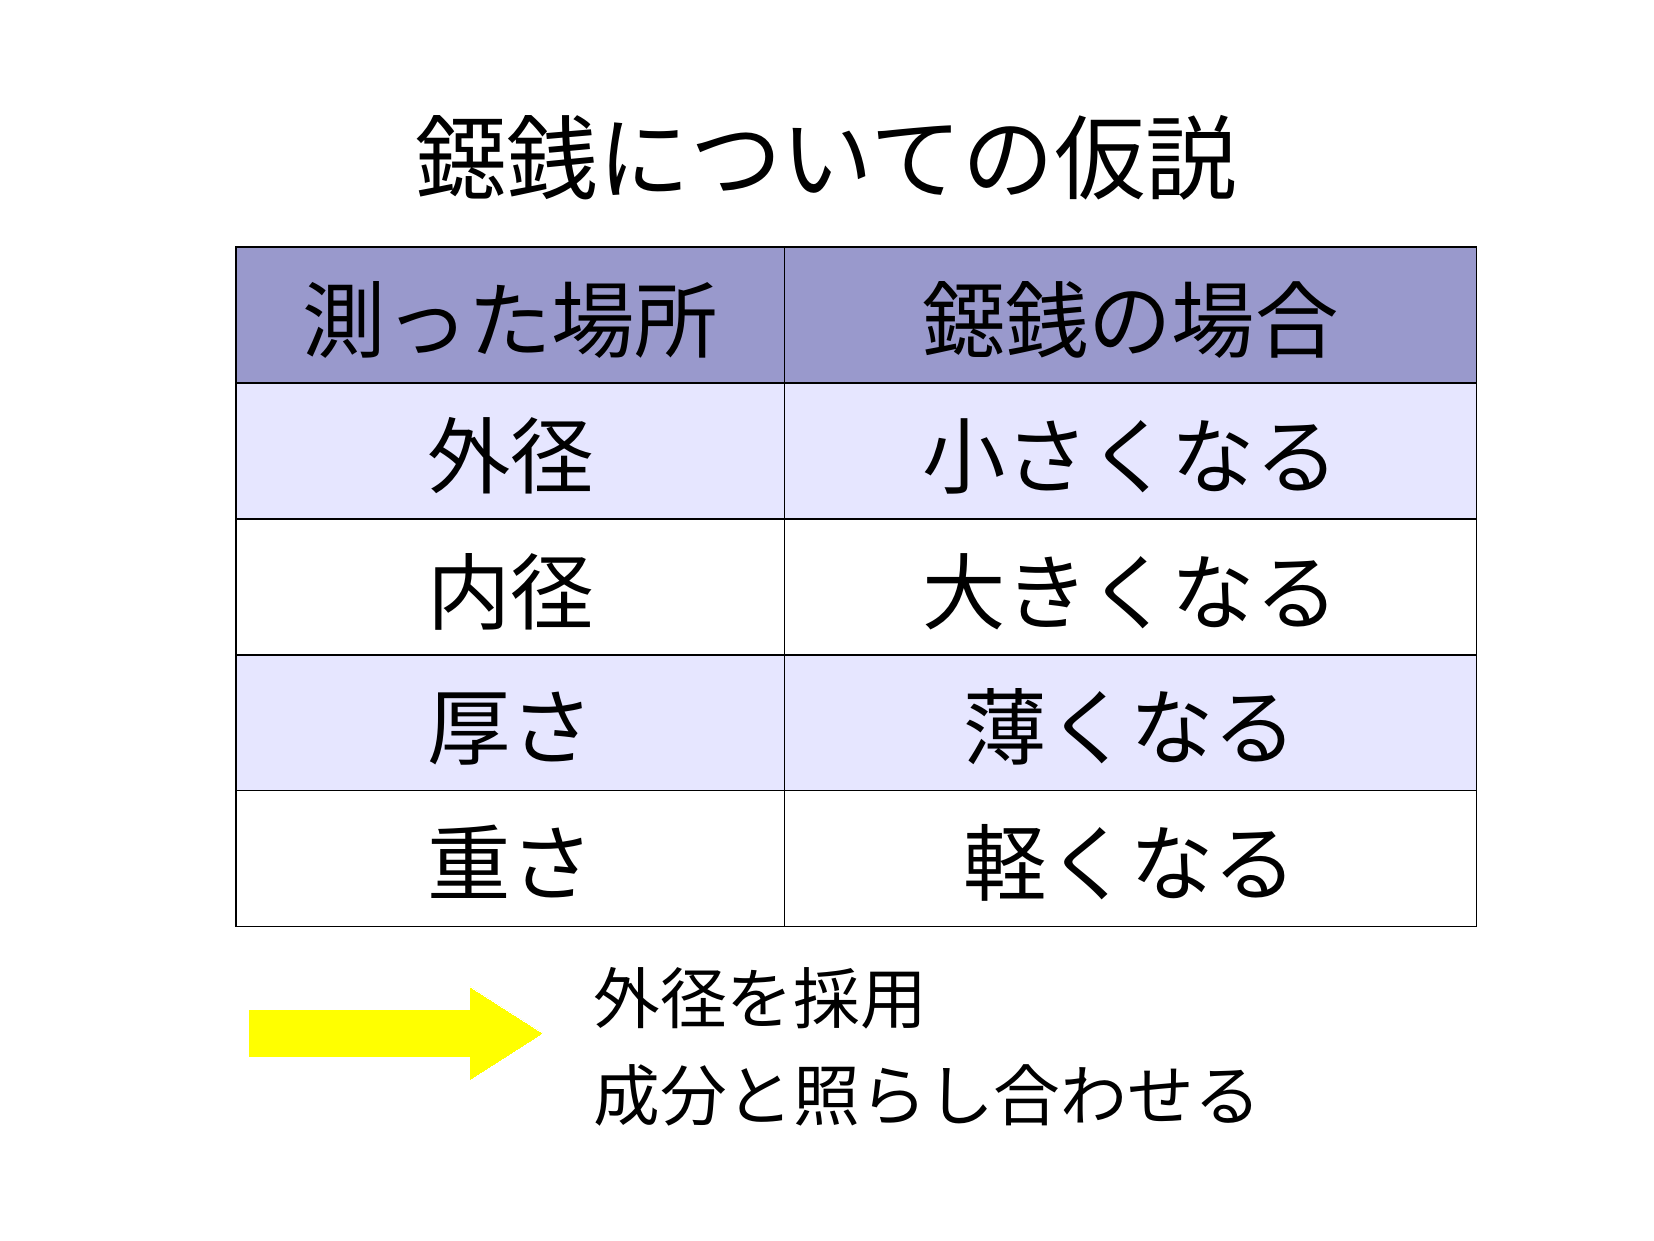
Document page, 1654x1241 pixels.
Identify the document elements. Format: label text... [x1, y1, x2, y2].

table_cell 小さくなる [785, 384, 1476, 518]
table_header 鐚銭の場合 [785, 248, 1476, 382]
table_cell 厚さ [237, 656, 784, 790]
table_cell 軽くなる [785, 791, 1476, 926]
table_cell 重さ [237, 791, 784, 926]
title 鐚銭についての仮説 [82, 49, 1571, 257]
text_box [248, 986, 544, 1081]
table_cell 大きくなる [785, 520, 1476, 654]
table_cell 外径 [237, 384, 784, 518]
table_header 測った場所 [237, 248, 784, 382]
table_cell 薄くなる [785, 656, 1476, 790]
table_cell 内径 [237, 520, 784, 654]
text_box 外径を採用 成分と照らし合わせる [578, 938, 1359, 1128]
